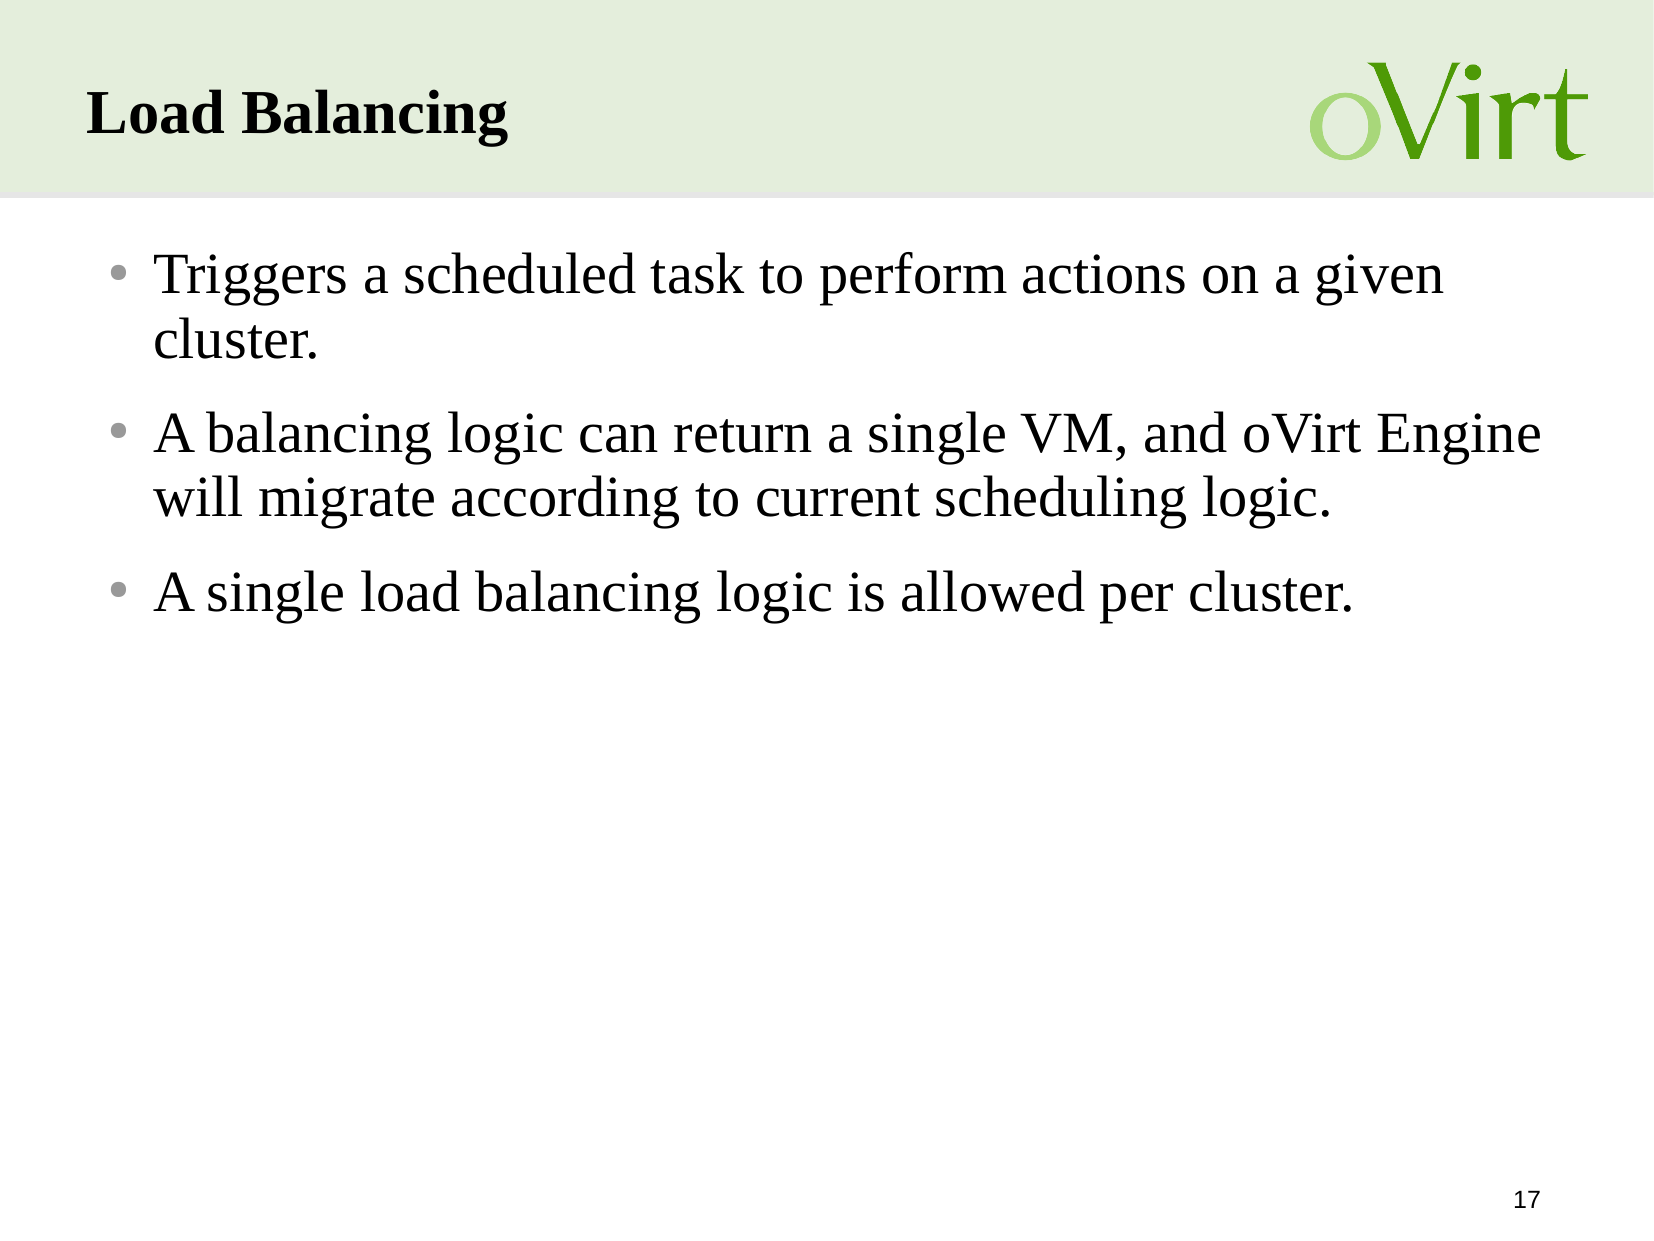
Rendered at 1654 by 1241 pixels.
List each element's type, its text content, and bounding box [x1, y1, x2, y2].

picture [1307, 36, 1613, 180]
list Triggers a scheduled task to perform actions on a given cluster. A balancing logic can return a single VM, and oVirt Engine will migrate according to current scheduling logic. A single load balancing logic is allowed per cluster. [93, 241, 1582, 932]
title Load Balancing [86, 36, 1307, 188]
